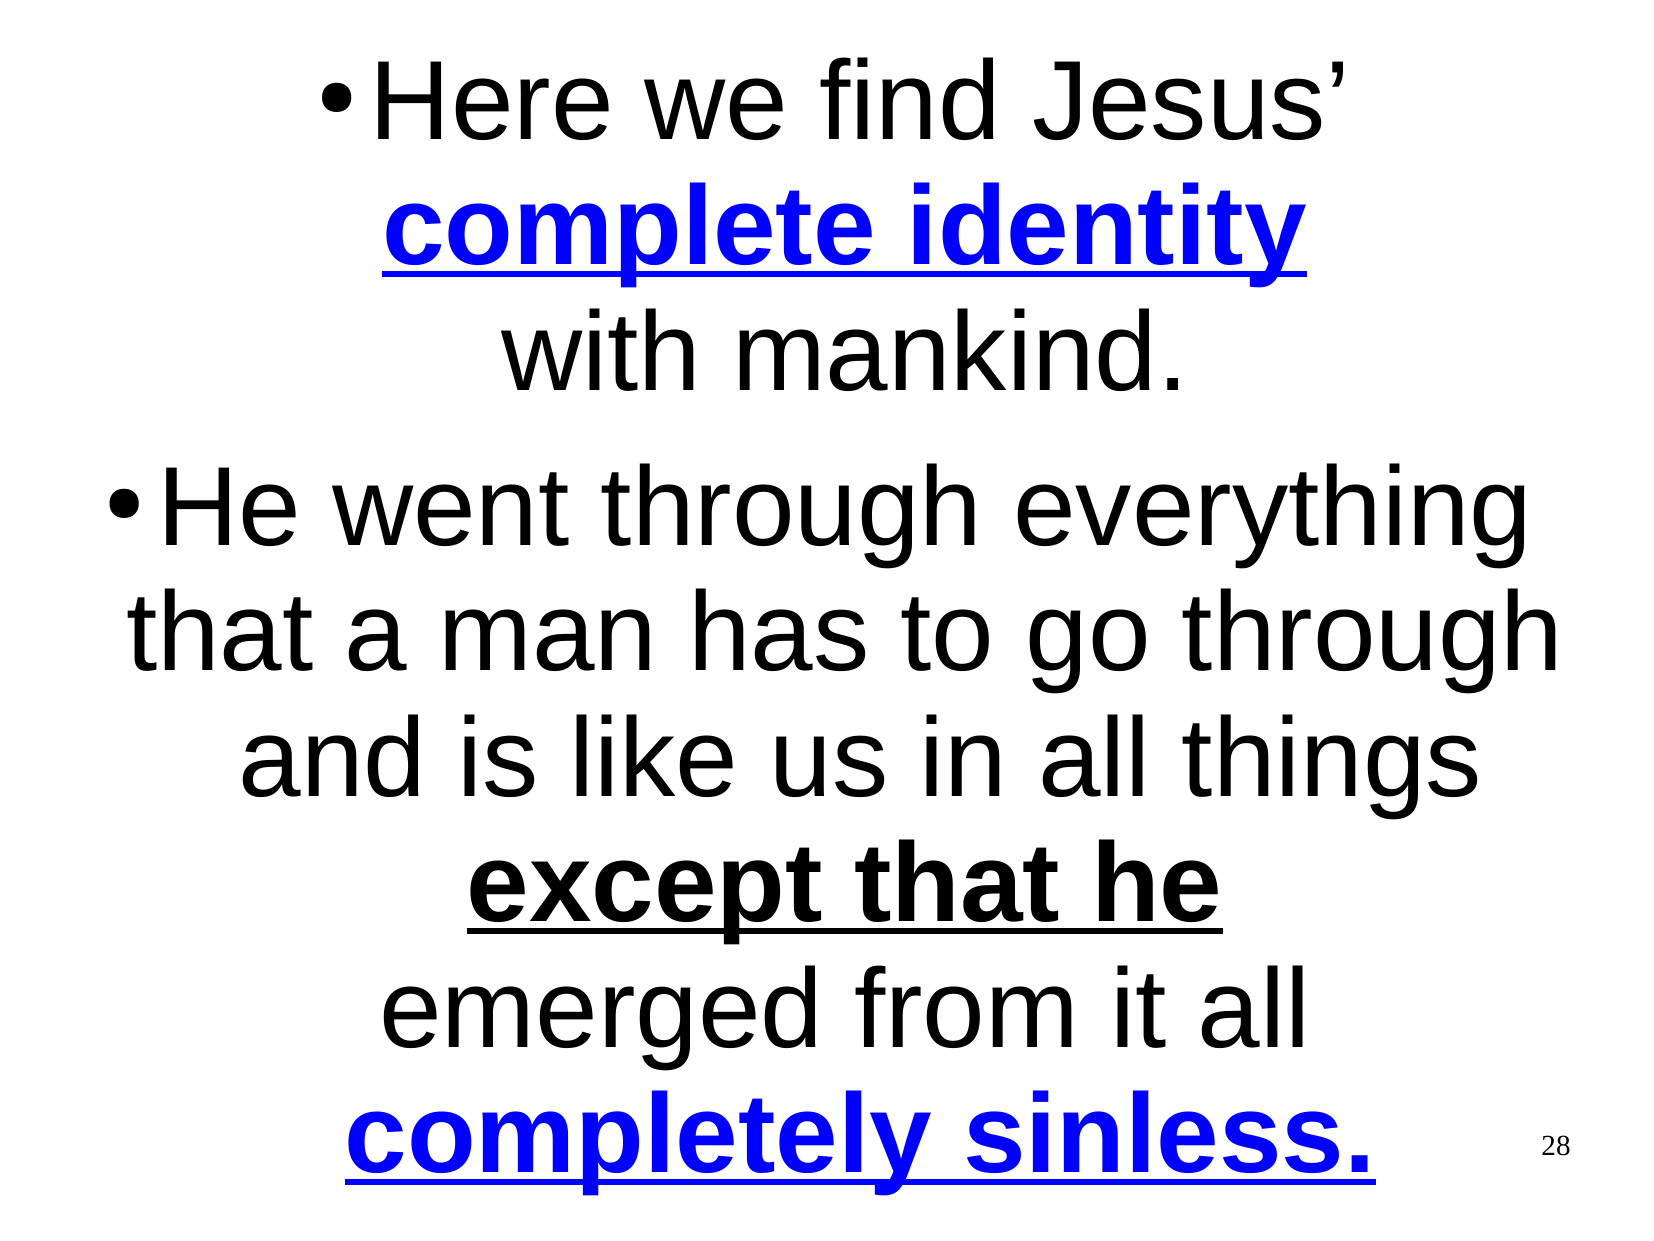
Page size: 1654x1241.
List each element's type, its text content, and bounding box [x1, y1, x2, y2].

list Here we find Jesus’ complete identity with mankind. He went through everything that a man has to go through and is like us in all things except that he emerged from it all completely sinless. [37, 37, 1613, 1238]
